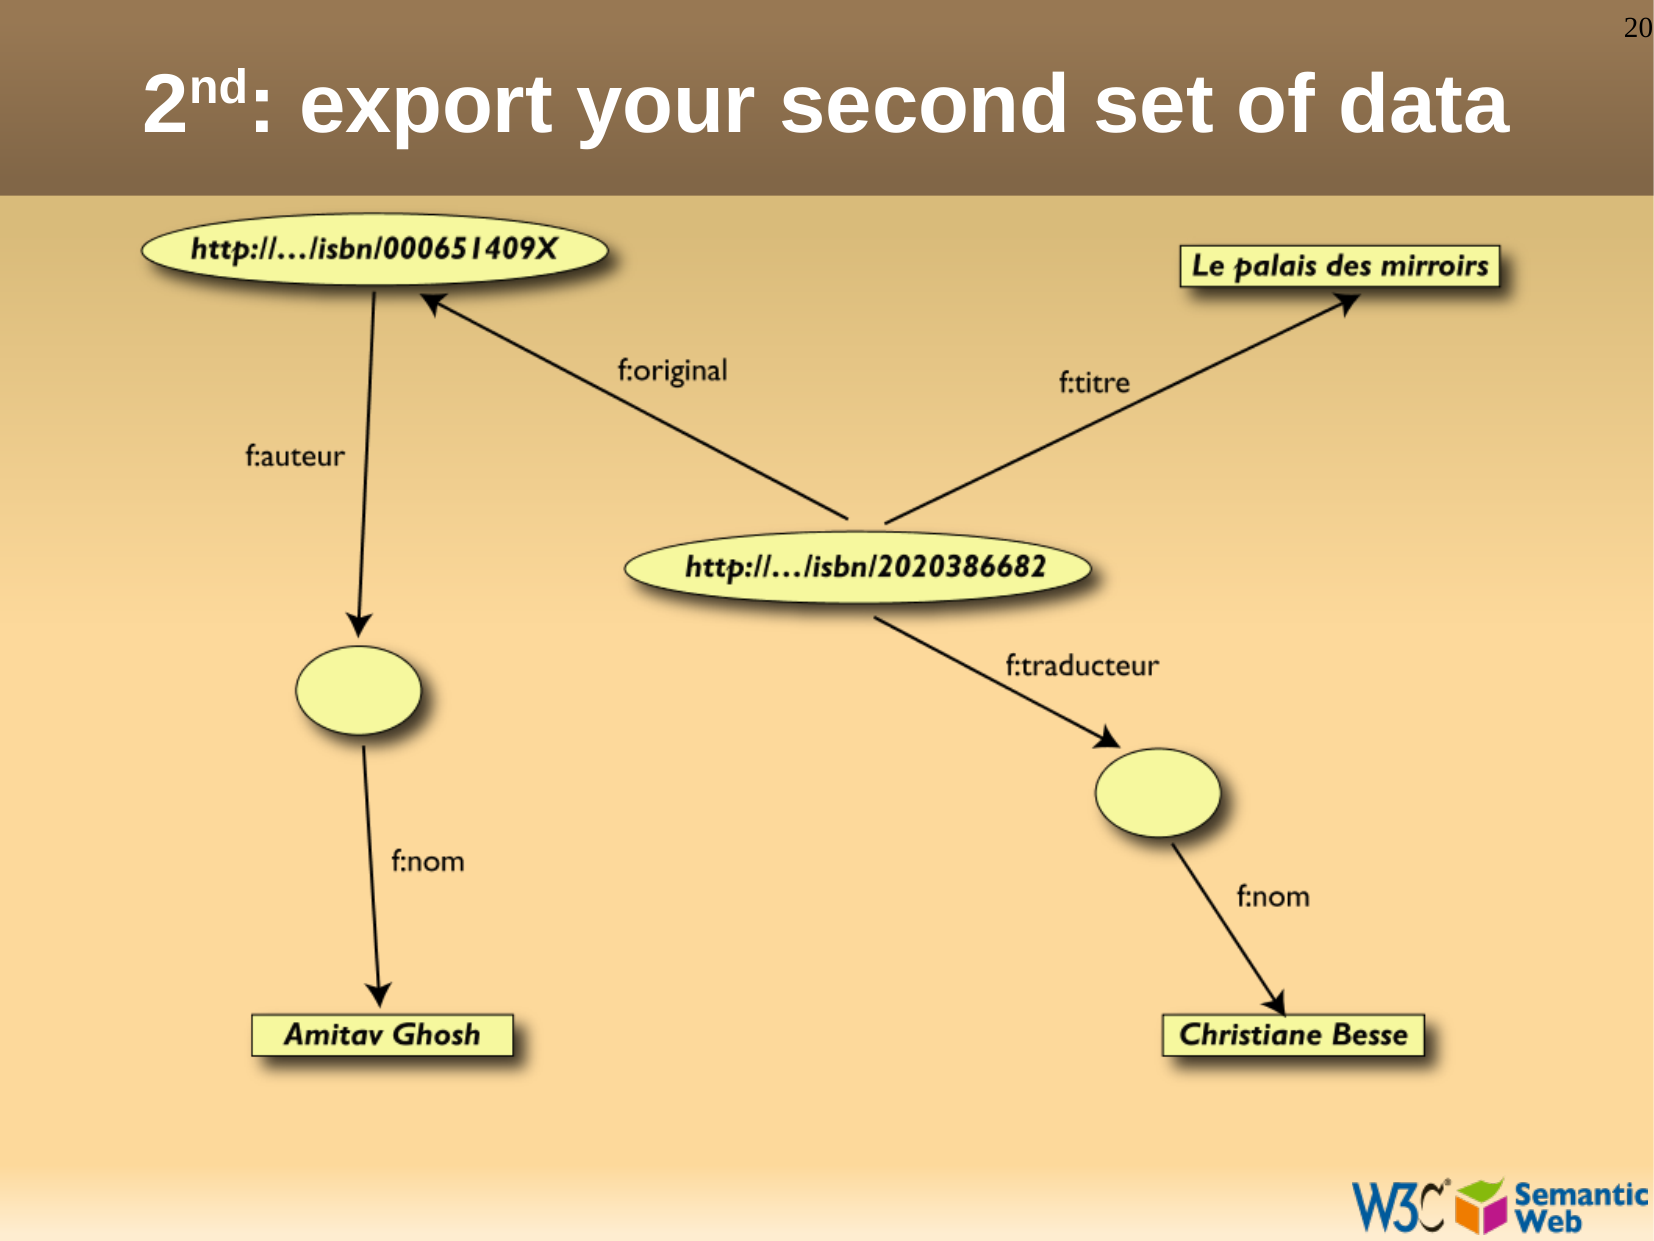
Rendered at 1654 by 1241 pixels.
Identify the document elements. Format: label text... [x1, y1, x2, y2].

title 2nd: export your second set of data [0, 0, 1654, 208]
picture [0, 200, 1654, 1241]
